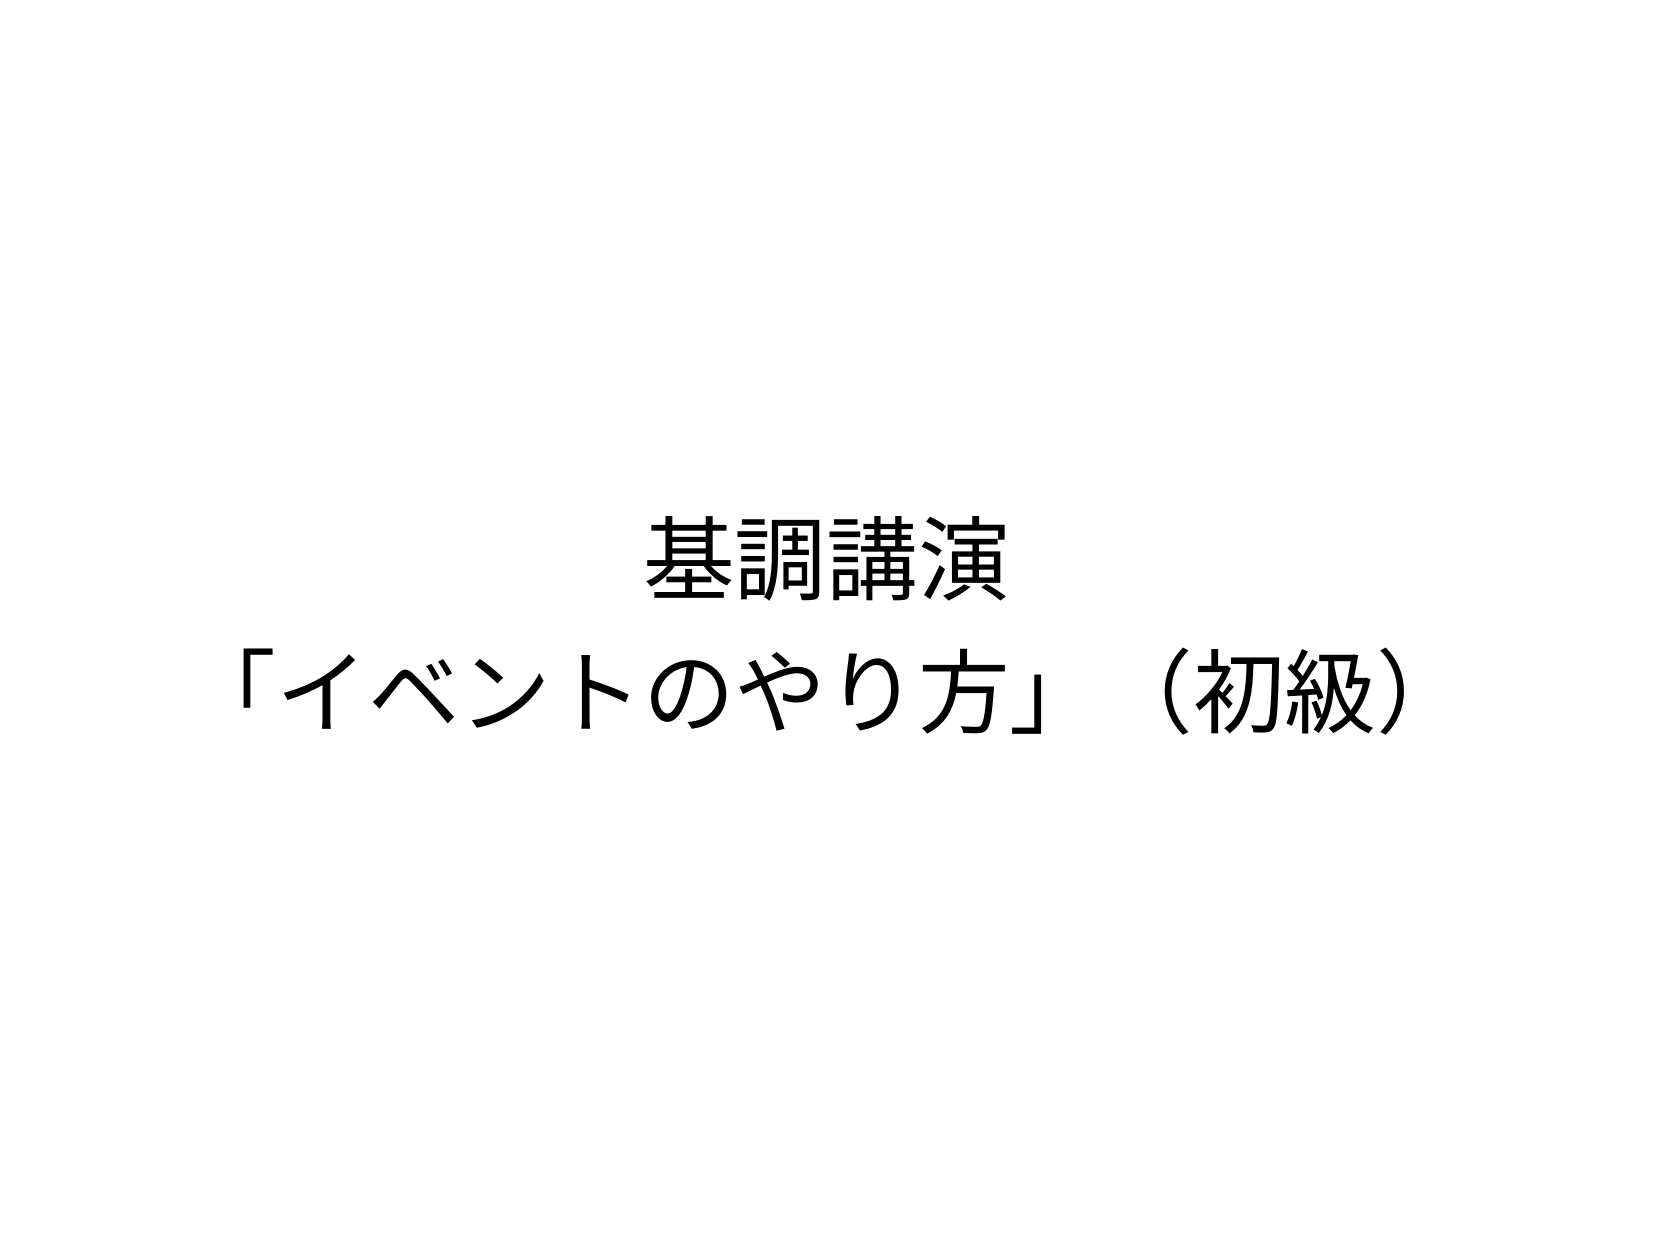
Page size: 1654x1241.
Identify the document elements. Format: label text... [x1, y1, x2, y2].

title 基調講演 「イベントのやり方」（初級） [82, 516, 1571, 724]
